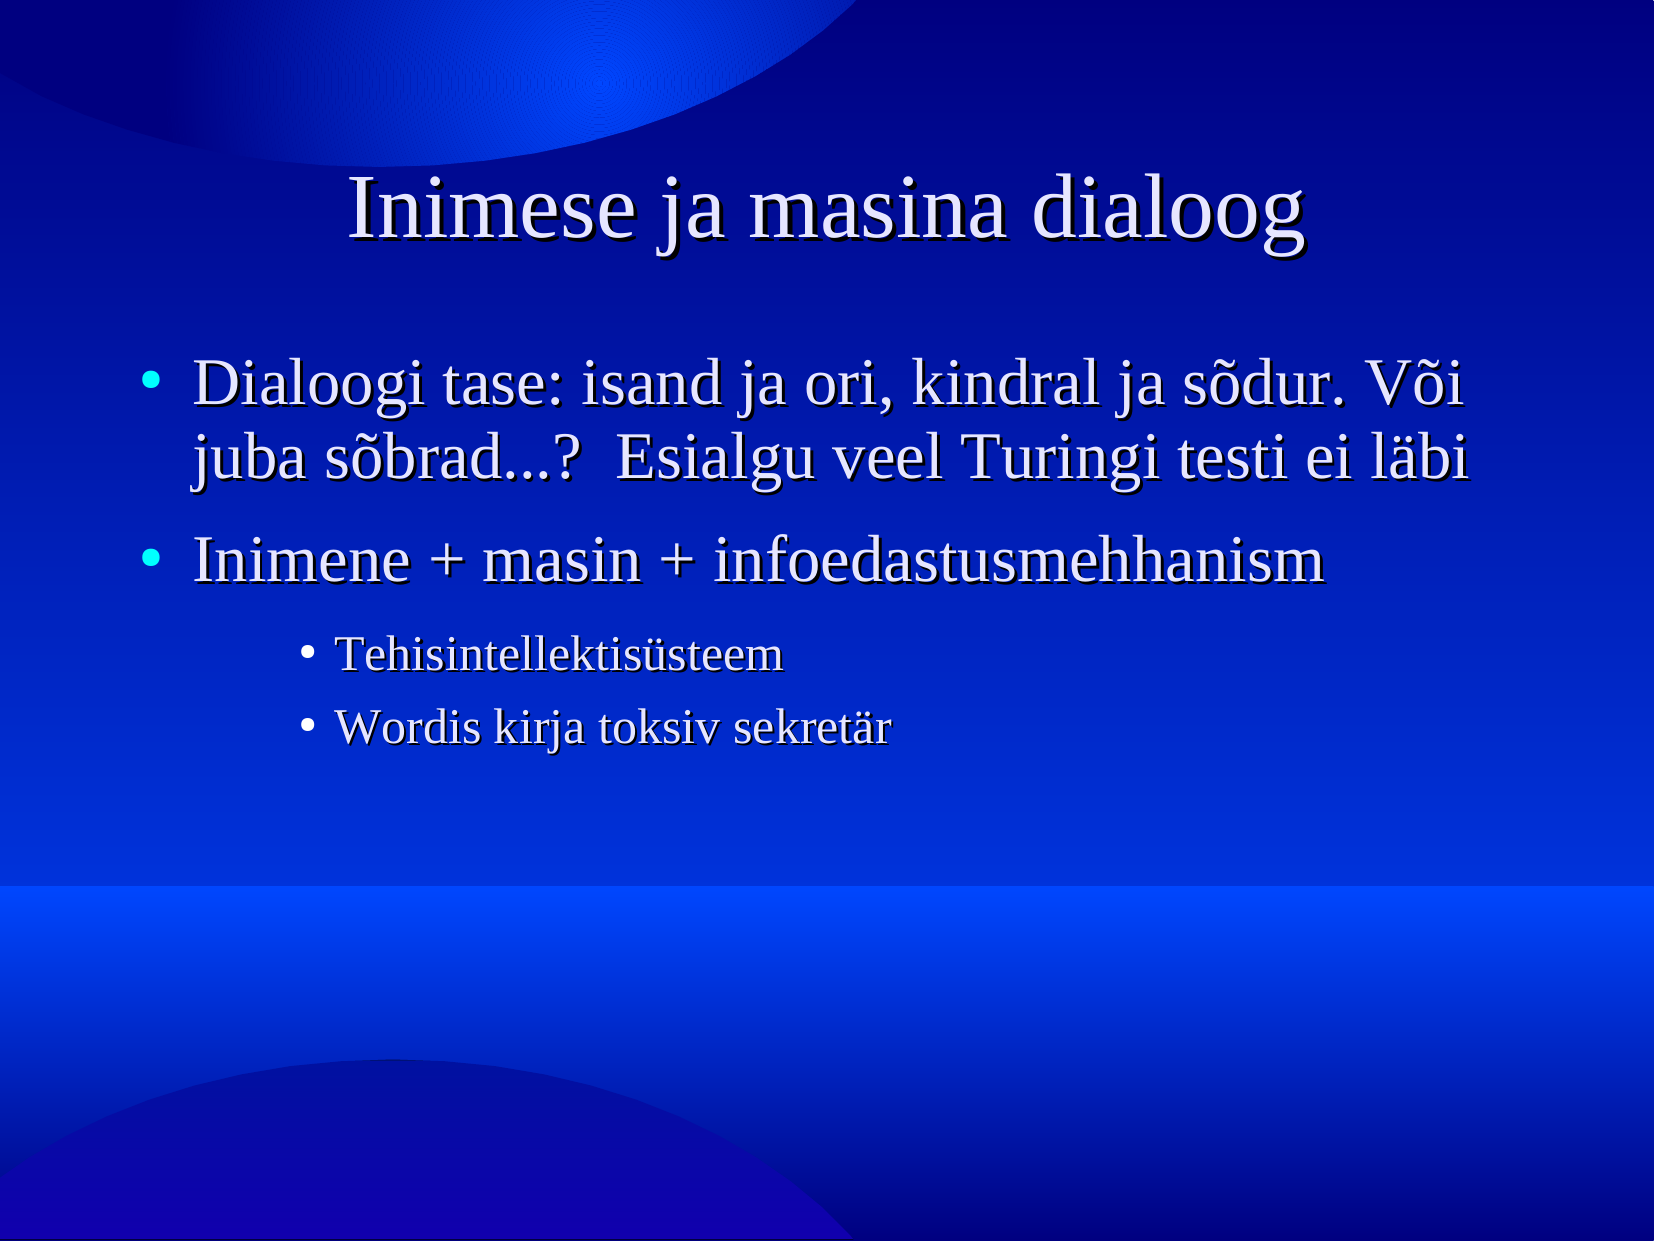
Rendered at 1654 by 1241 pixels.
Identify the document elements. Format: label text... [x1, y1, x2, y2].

title Inimese ja masina dialoog [121, 102, 1534, 311]
list Dialoogi tase: isand ja ori, kindral ja sõdur. Või juba sõbrad...? Esialgu veel Turingi testi ei läbi Inimene + masin + infoedastusmehhanism Tehisintellektisüsteem Wordis kirja toksiv sekretär [121, 344, 1534, 1127]
